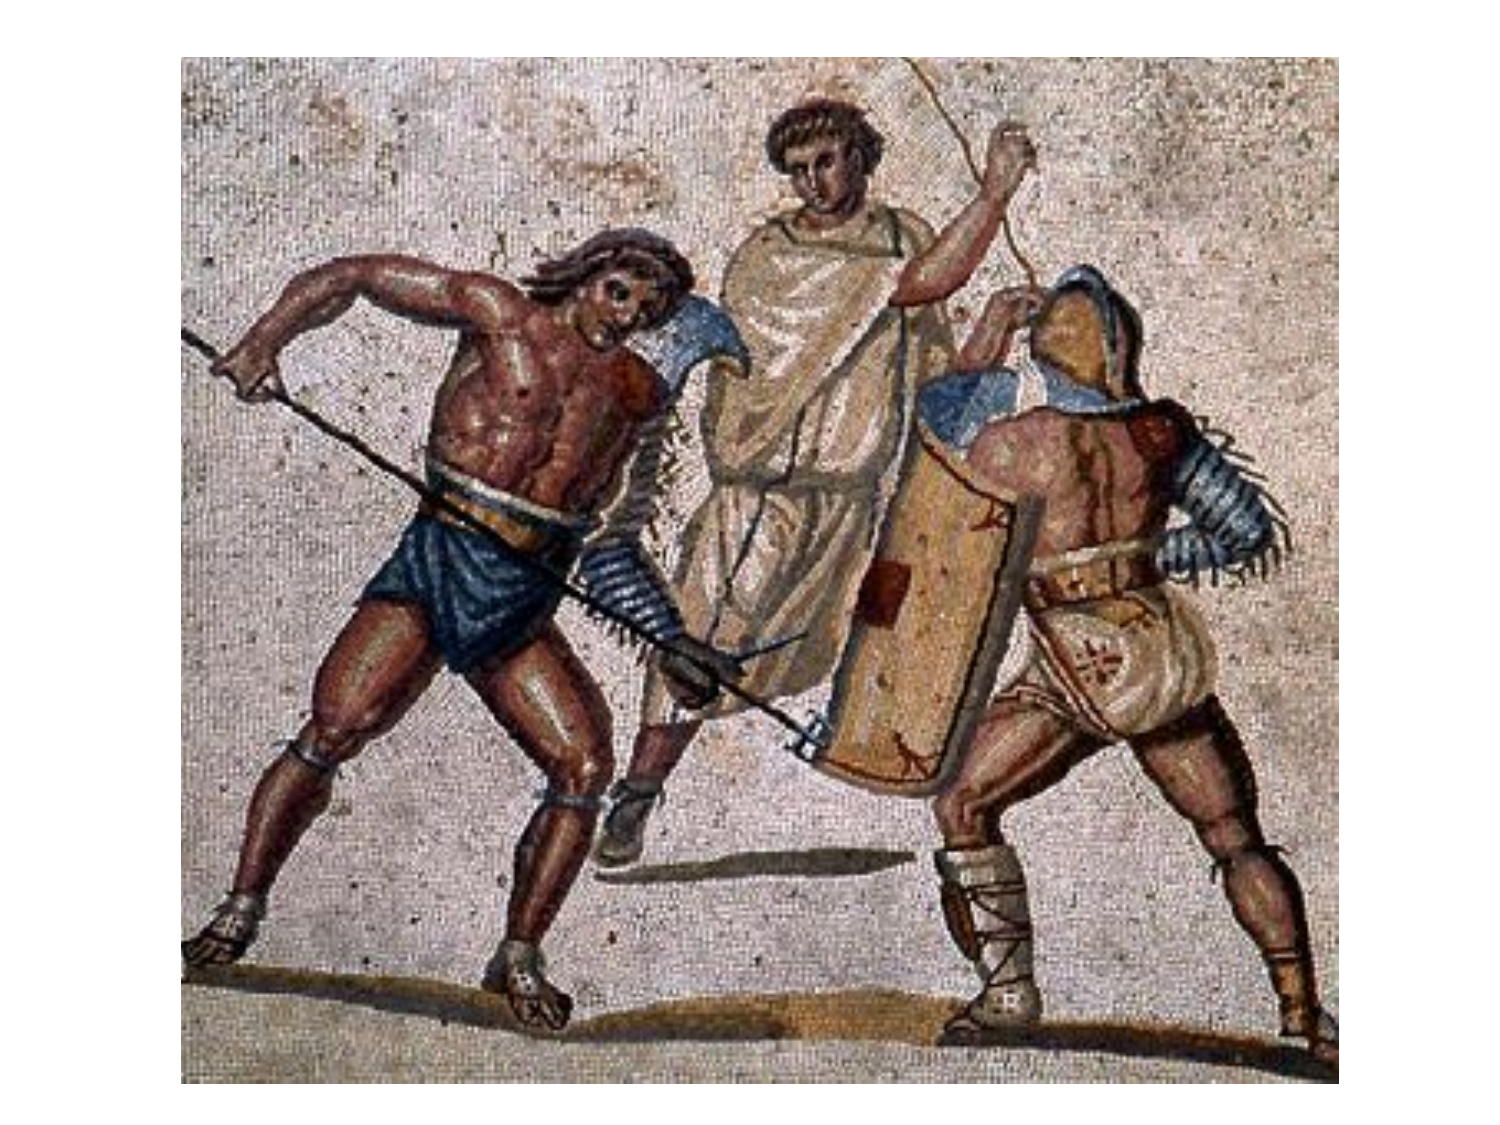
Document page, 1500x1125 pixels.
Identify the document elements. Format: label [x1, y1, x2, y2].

picture [181, 57, 1339, 1084]
